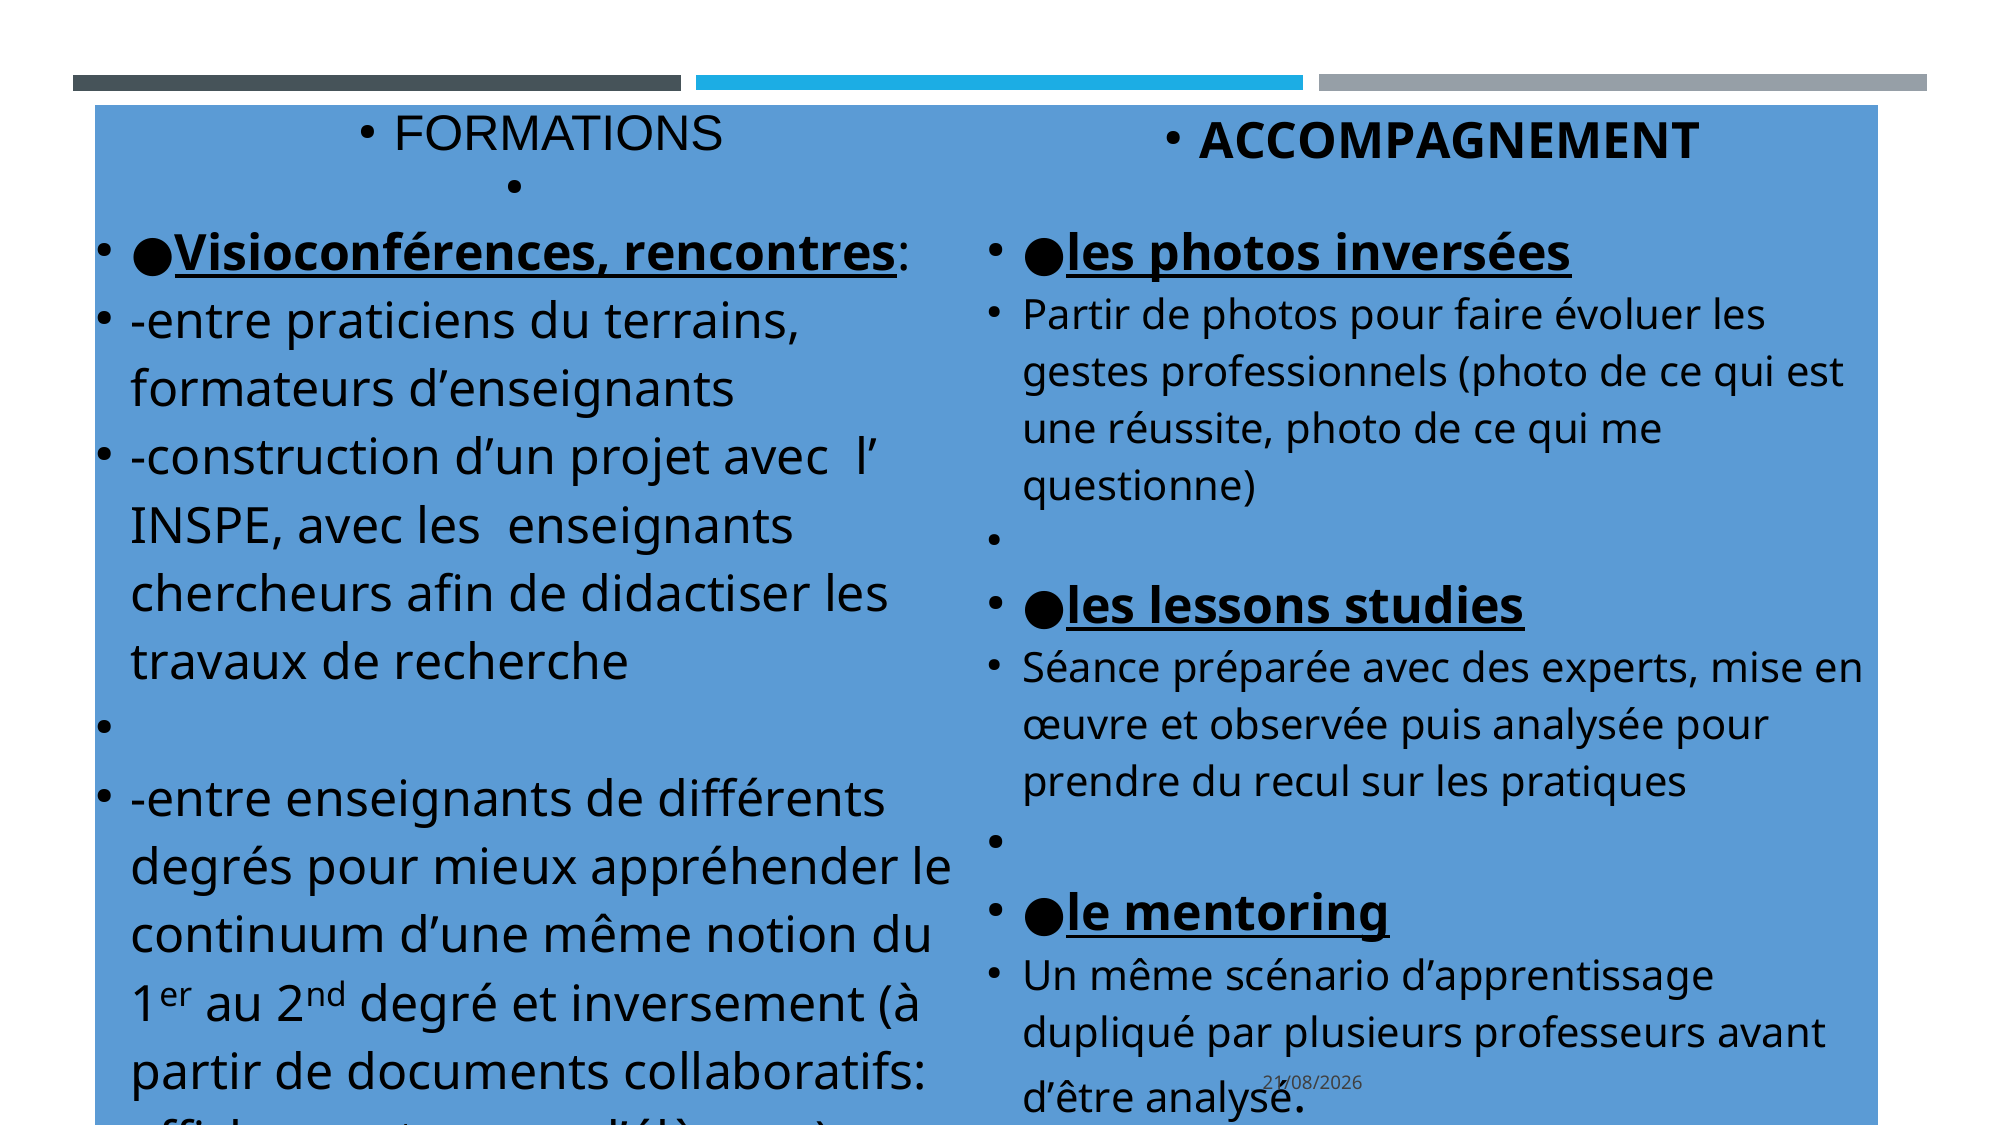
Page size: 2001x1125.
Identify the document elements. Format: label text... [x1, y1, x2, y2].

table_header FORMATIONS [95, 105, 987, 217]
table_header ACCOMPAGNEMENT [987, 105, 1878, 217]
table_cell ●Visioconférences, rencontres: -entre praticiens du terrains, formateurs d’enseignants -construction d’un projet avec l’ INSPE, avec les enseignants chercheurs afin de didactiser les travaux de recherche -entre enseignants de différents degrés pour mieux appréhender le continuum d’une même notion du 1er au 2nd degré et inversement (à partir de documents collaboratifs: affichages, travaux d’élèves…) ●veille numérique ( tweets, articles de recherche…) [95, 217, 987, 1125]
table_cell ●les photos inversées Partir de photos pour faire évoluer les gestes professionnels (photo de ce qui est une réussite, photo de ce qui me questionne) ●les lessons studies Séance préparée avec des experts, mise en œuvre et observée puis analysée pour prendre du recul sur les pratiques ●le mentoring Un même scénario d’apprentissage dupliqué par plusieurs professeurs avant d’être analysé. =►créations de ressources pédagogiques et didactiques [987, 217, 1878, 1125]
text_box 21/10/2021 [1247, 1053, 1715, 1114]
